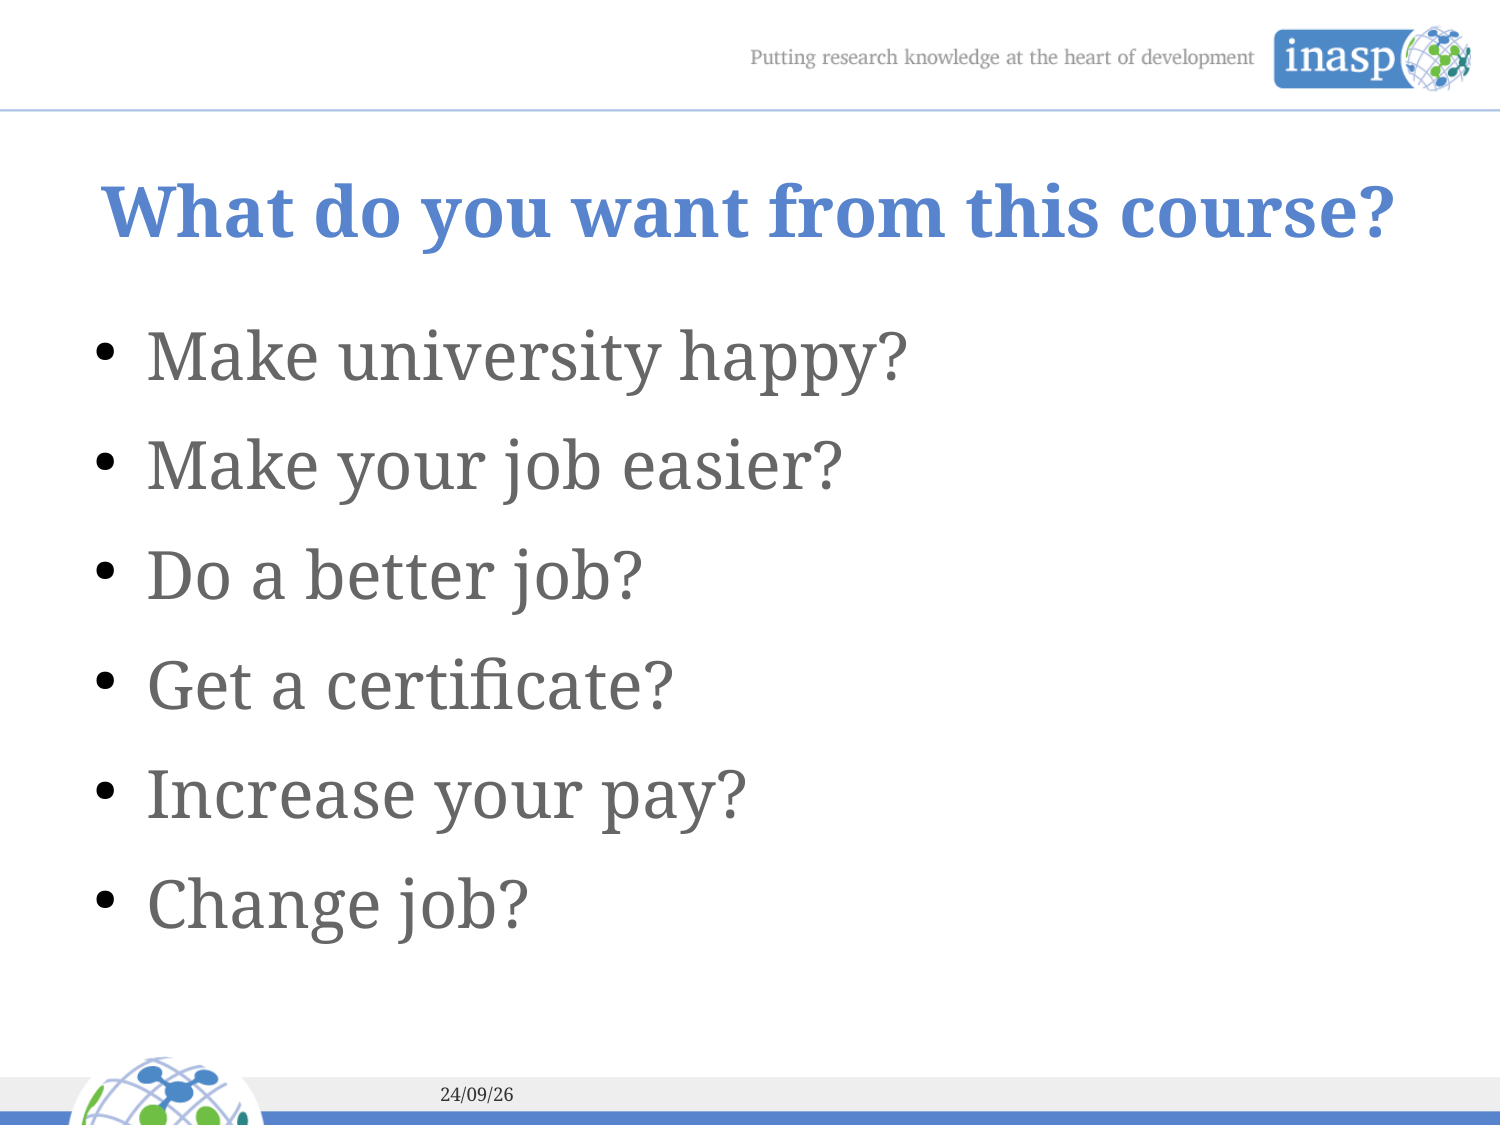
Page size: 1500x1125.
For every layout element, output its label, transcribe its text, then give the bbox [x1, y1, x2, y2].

title What do you want from this course? [75, 129, 1426, 313]
list Make university happy? Make your job easier? Do a better job? Get a certificate? Increase your pay? Change job? [75, 313, 1426, 967]
picture [0, 0, 1500, 1125]
